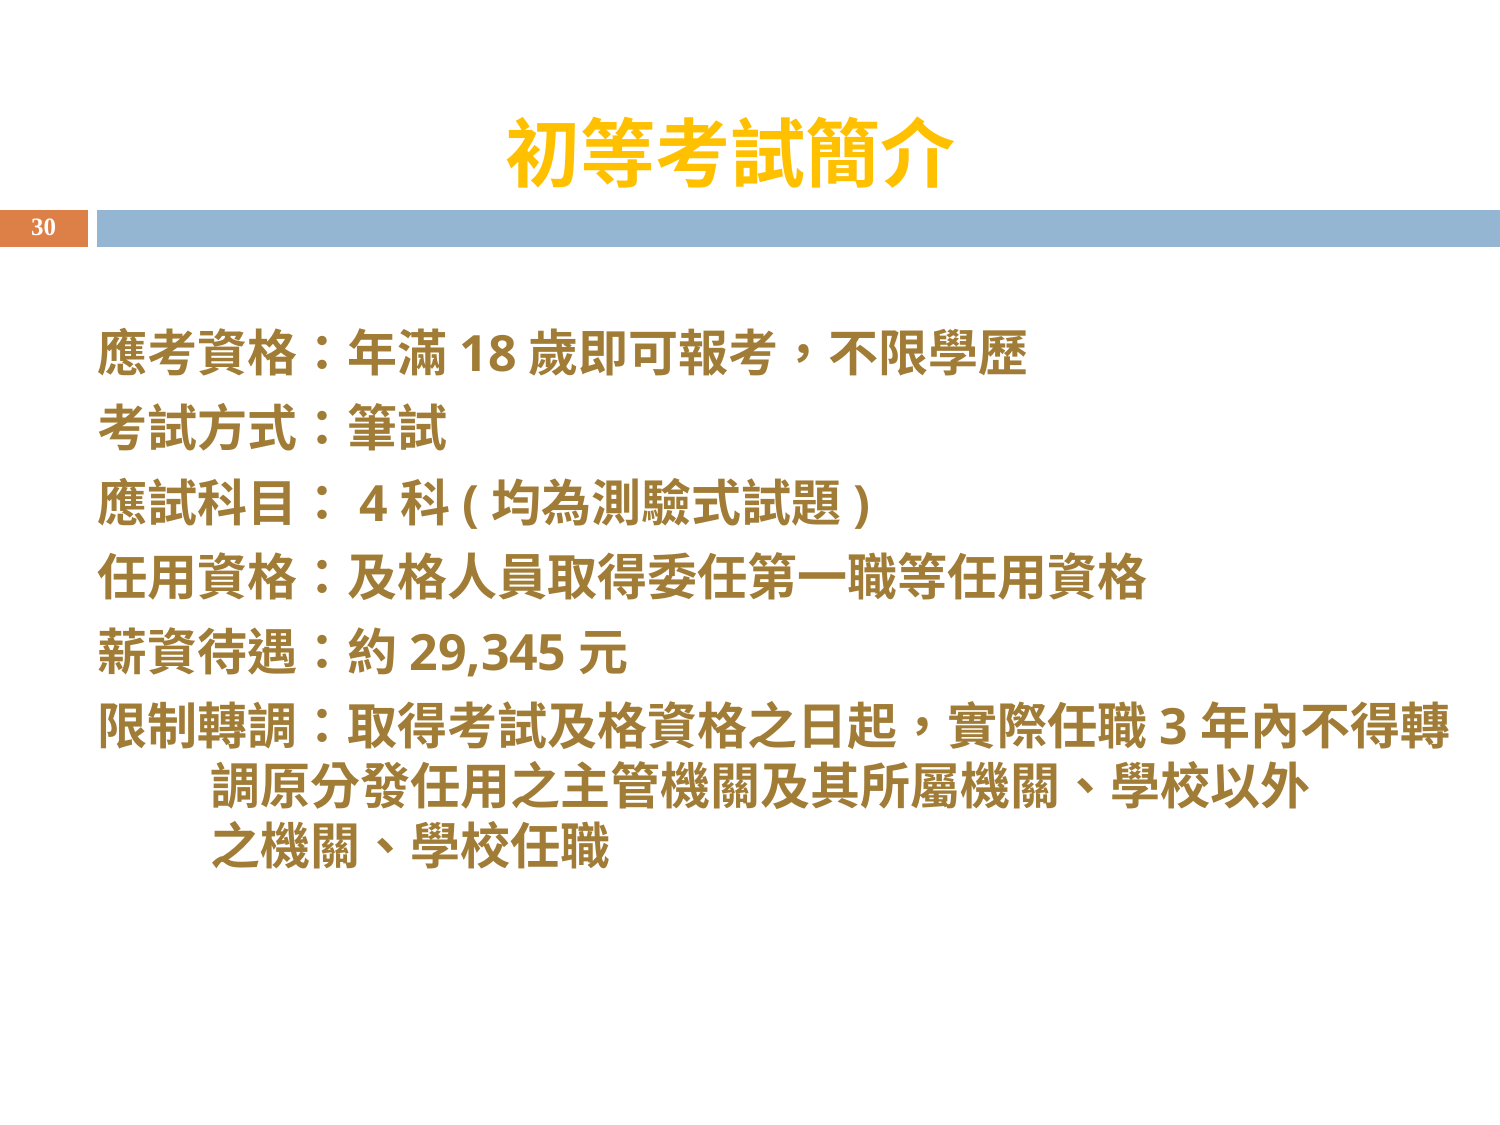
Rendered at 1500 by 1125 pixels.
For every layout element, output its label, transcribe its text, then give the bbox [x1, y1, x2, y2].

text_box 應考資格：年滿18歲即可報考，不限學歷 考試方式：筆試 應試科目：4科(均為測驗式試題) 任用資格：及格人員取得委任第一職等任用資格 薪資待遇：約29,345元 限制轉調：取得考試及格資格之日起，實際任職3年內不得轉 調原分發任用之主管機關及其所屬機關、學校以外 之機關、學校任職 [82, 314, 1500, 965]
text_box 29 [0, 208, 88, 249]
title 初等考試簡介 [490, 54, 1010, 248]
